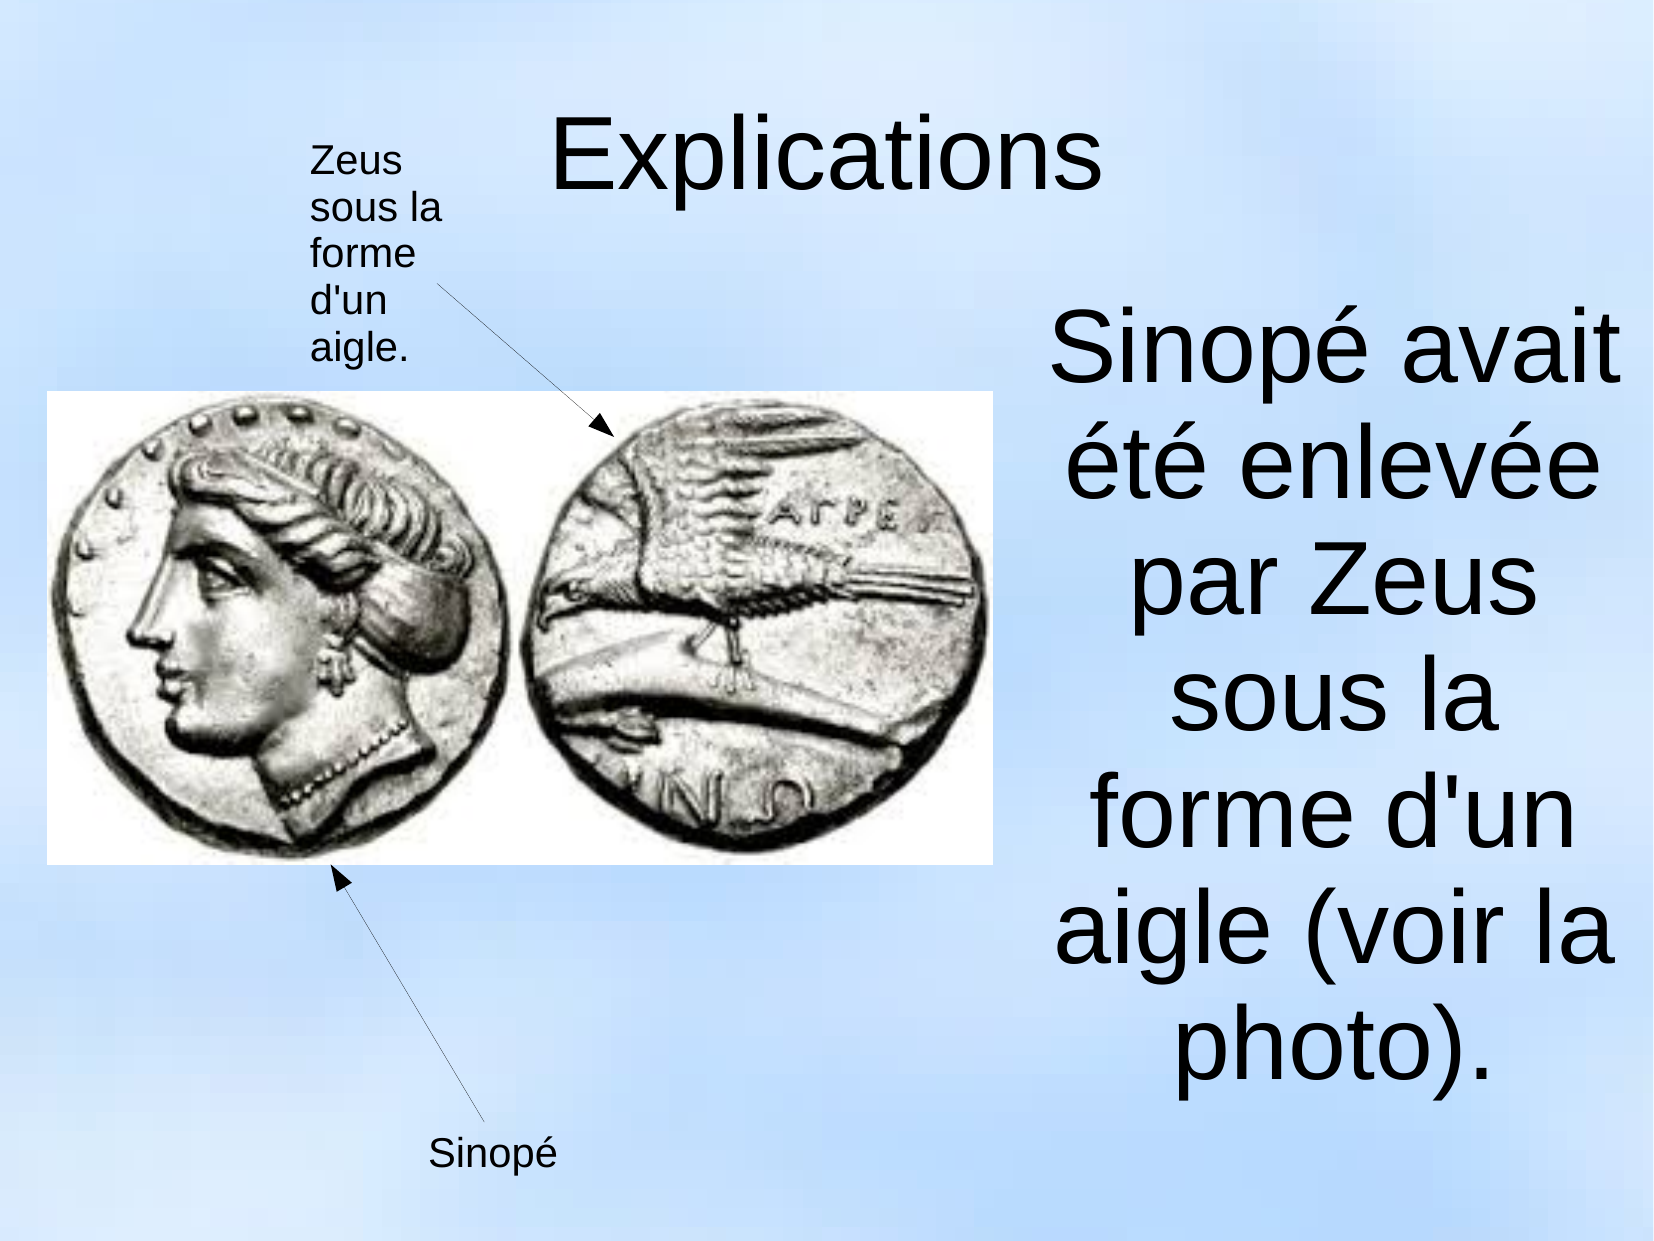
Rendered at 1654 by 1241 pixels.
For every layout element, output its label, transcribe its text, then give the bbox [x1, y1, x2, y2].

list Sinopé avait été enlevée par Zeus sous la forme d'un aigle (voir la photo). [1039, 287, 1630, 1179]
picture [0, 0, 1654, 1241]
title Explications [82, 49, 1571, 257]
text_box Sinopé [413, 1122, 579, 1193]
text_box Zeus sous la forme d'un aigle. [295, 129, 473, 378]
